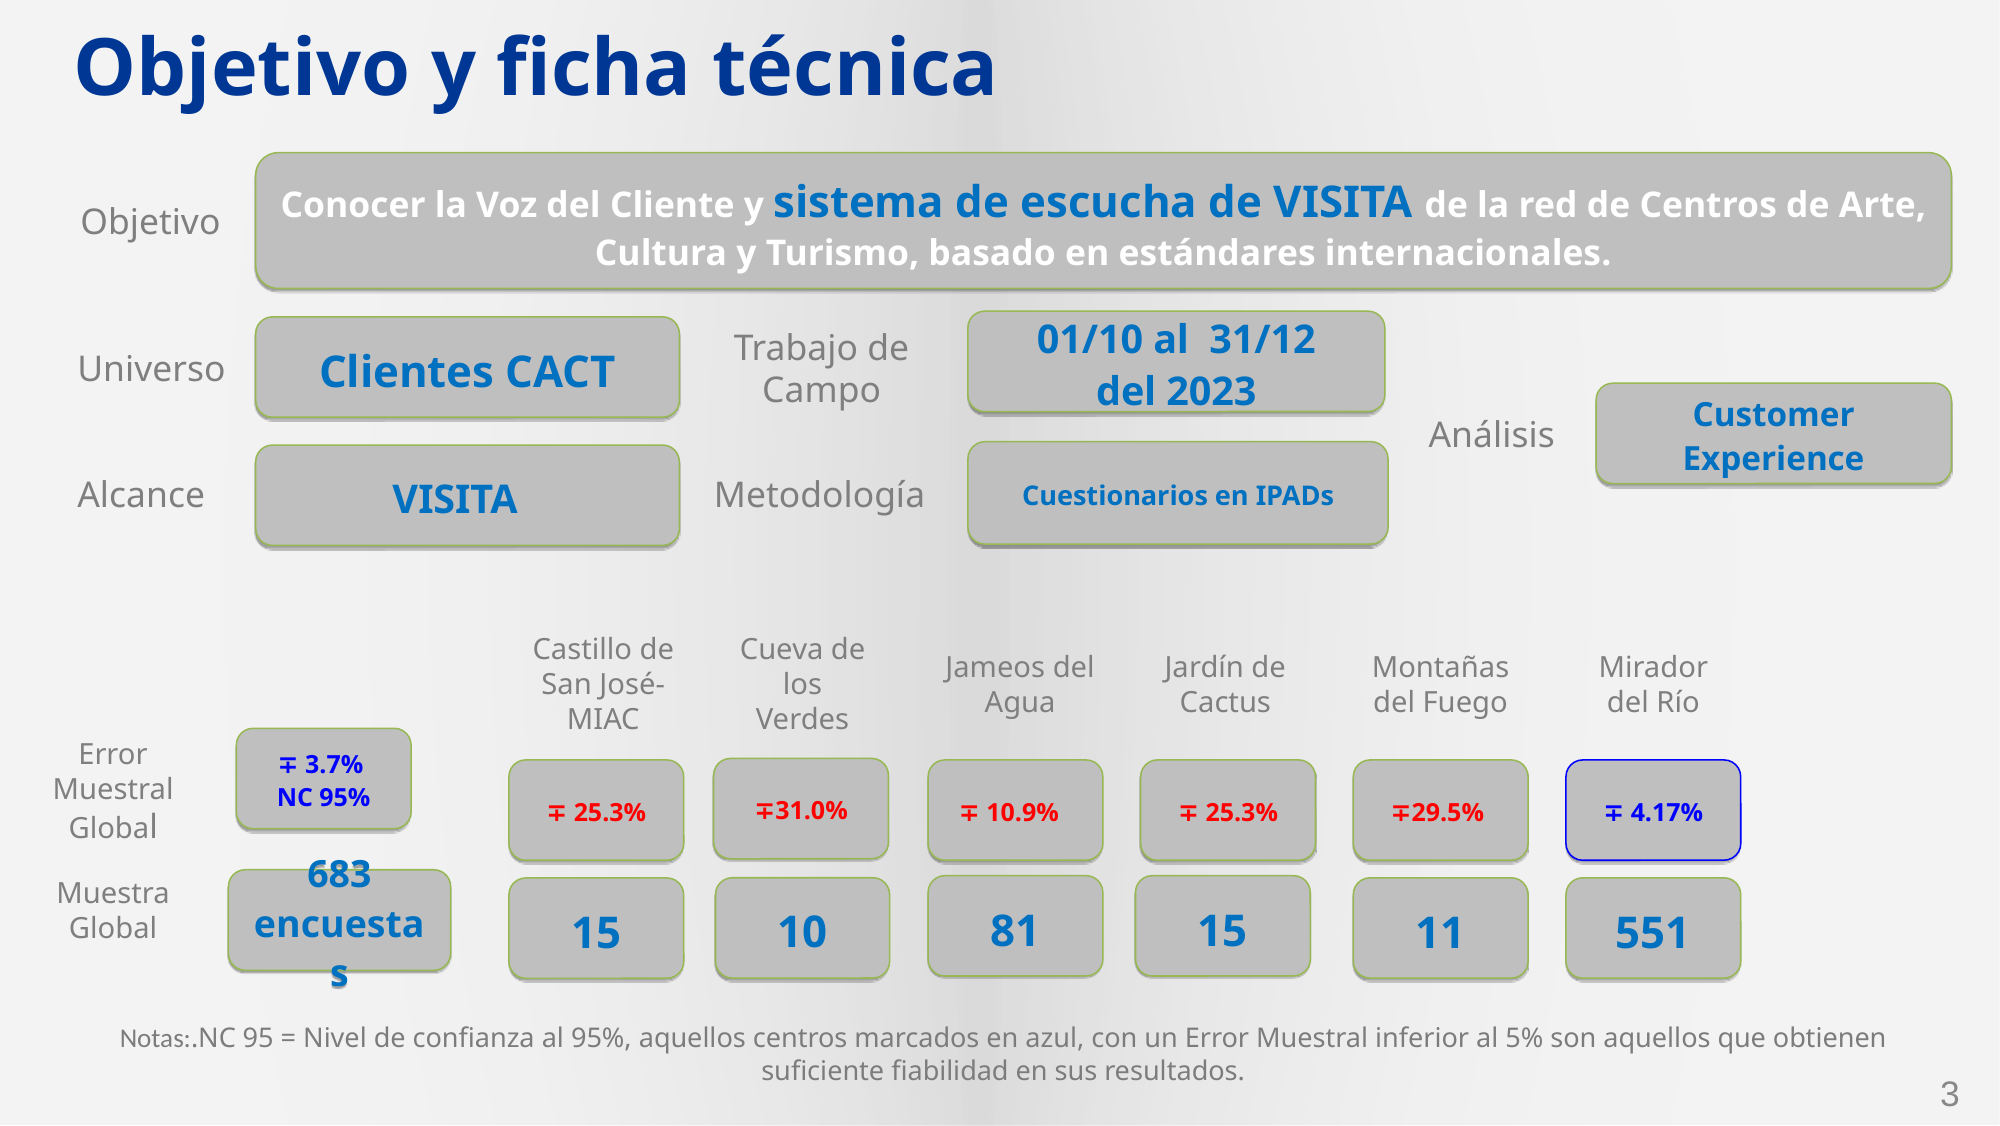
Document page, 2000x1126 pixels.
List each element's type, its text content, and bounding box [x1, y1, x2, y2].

text_box Alcance [36, 462, 255, 524]
text_box 15 [1135, 875, 1311, 977]
text_box Clientes CACT [255, 316, 679, 418]
text_box 11 [1353, 877, 1529, 979]
text_box Conocer la Voz del Cliente y sistema de escucha de VISITA de la red de Centros de Arte, Cultura y Turismo, basado en estándares internacionales. [255, 152, 1952, 289]
text_box VISITA [255, 445, 680, 546]
text_box Mirador del Río [1565, 630, 1741, 736]
title Objetivo y ficha técnica [55, 2, 1934, 126]
text_box Cuestionarios en IPADs [967, 441, 1389, 545]
text_box Metodología [682, 462, 967, 524]
text_box ∓29.5% [1353, 759, 1529, 861]
text_box 81 [928, 875, 1103, 977]
text_box Customer Experience [1596, 383, 1952, 484]
text_box Análisis [1387, 402, 1596, 464]
slide_number 3 [1609, 1062, 1960, 1122]
text_box Castillo de San José-MIAC [491, 629, 715, 736]
text_box Error Muestral Global [0, 725, 227, 855]
text_box 551 [1565, 877, 1741, 979]
text_box Muestra Global [0, 865, 229, 954]
text_box 683 encuestas [228, 869, 451, 971]
text_box Jardín de Cactus [1116, 629, 1334, 736]
text_box Montañas del Fuego [1353, 630, 1529, 736]
text_box 01/10 al 31/12 del 2023 [967, 311, 1385, 412]
text_box ∓ 4.17% [1565, 759, 1741, 861]
text_box Universo [47, 336, 255, 398]
text_box Cueva de los Verdes [715, 629, 890, 736]
text_box Objetivo [46, 190, 255, 251]
text_box ∓31.0% [713, 758, 889, 859]
text_box Notas:.NC 95 = Nivel de confianza al 95%, aquellos centros marcados en azul, con un Error Muestral inferior al 5% son aquellos que obtienen suficiente fiabilidad en sus resultados. [54, 1011, 1952, 1126]
text_box 10 [715, 877, 890, 979]
text_box ∓ 25.3% [508, 759, 684, 861]
text_box ∓ 25.3% [1140, 759, 1316, 861]
text_box ∓ 10.9% [928, 759, 1103, 861]
text_box ∓ 3.7% NC 95% [236, 728, 412, 829]
text_box Jameos del Agua [913, 629, 1116, 736]
text_box 15 [508, 877, 684, 979]
text_box Trabajo de Campo [679, 315, 964, 419]
